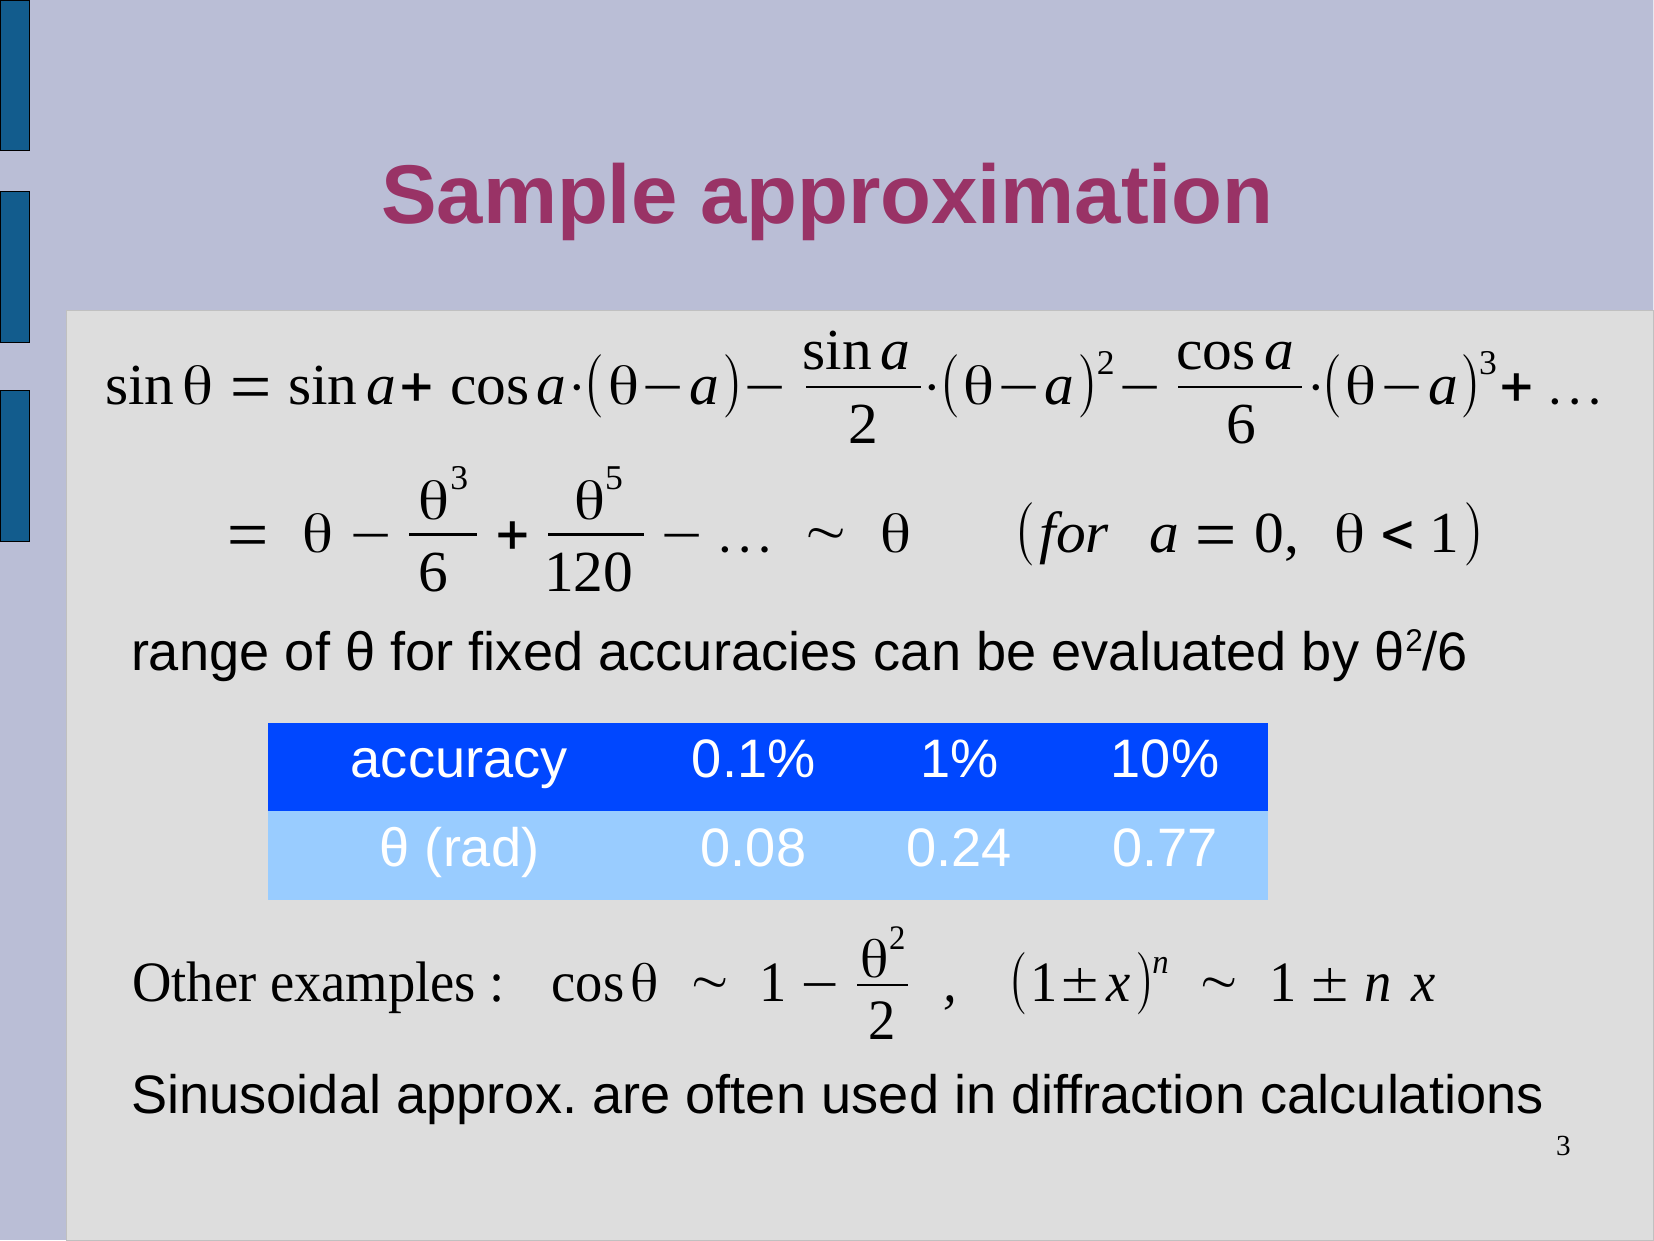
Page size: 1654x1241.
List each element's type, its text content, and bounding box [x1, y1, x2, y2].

table_cell 0.24 [857, 811, 1062, 900]
text_box Sinusoidal approx. are often used in diffraction calculations [116, 1057, 1593, 1133]
chart [126, 918, 1445, 1053]
table_header 0.1% [651, 723, 857, 811]
table_cell 0.08 [651, 811, 857, 900]
text_box range of θ for fixed accuracies can be evaluated by θ2/6 [116, 613, 1506, 692]
title Sample approximation [121, 98, 1534, 291]
table_header accuracy [268, 723, 651, 811]
table_header 1% [857, 723, 1062, 811]
chart [98, 318, 1611, 605]
table_header 10% [1062, 723, 1268, 811]
table_cell 0.77 [1062, 811, 1268, 900]
table_cell θ (rad) [268, 811, 651, 900]
